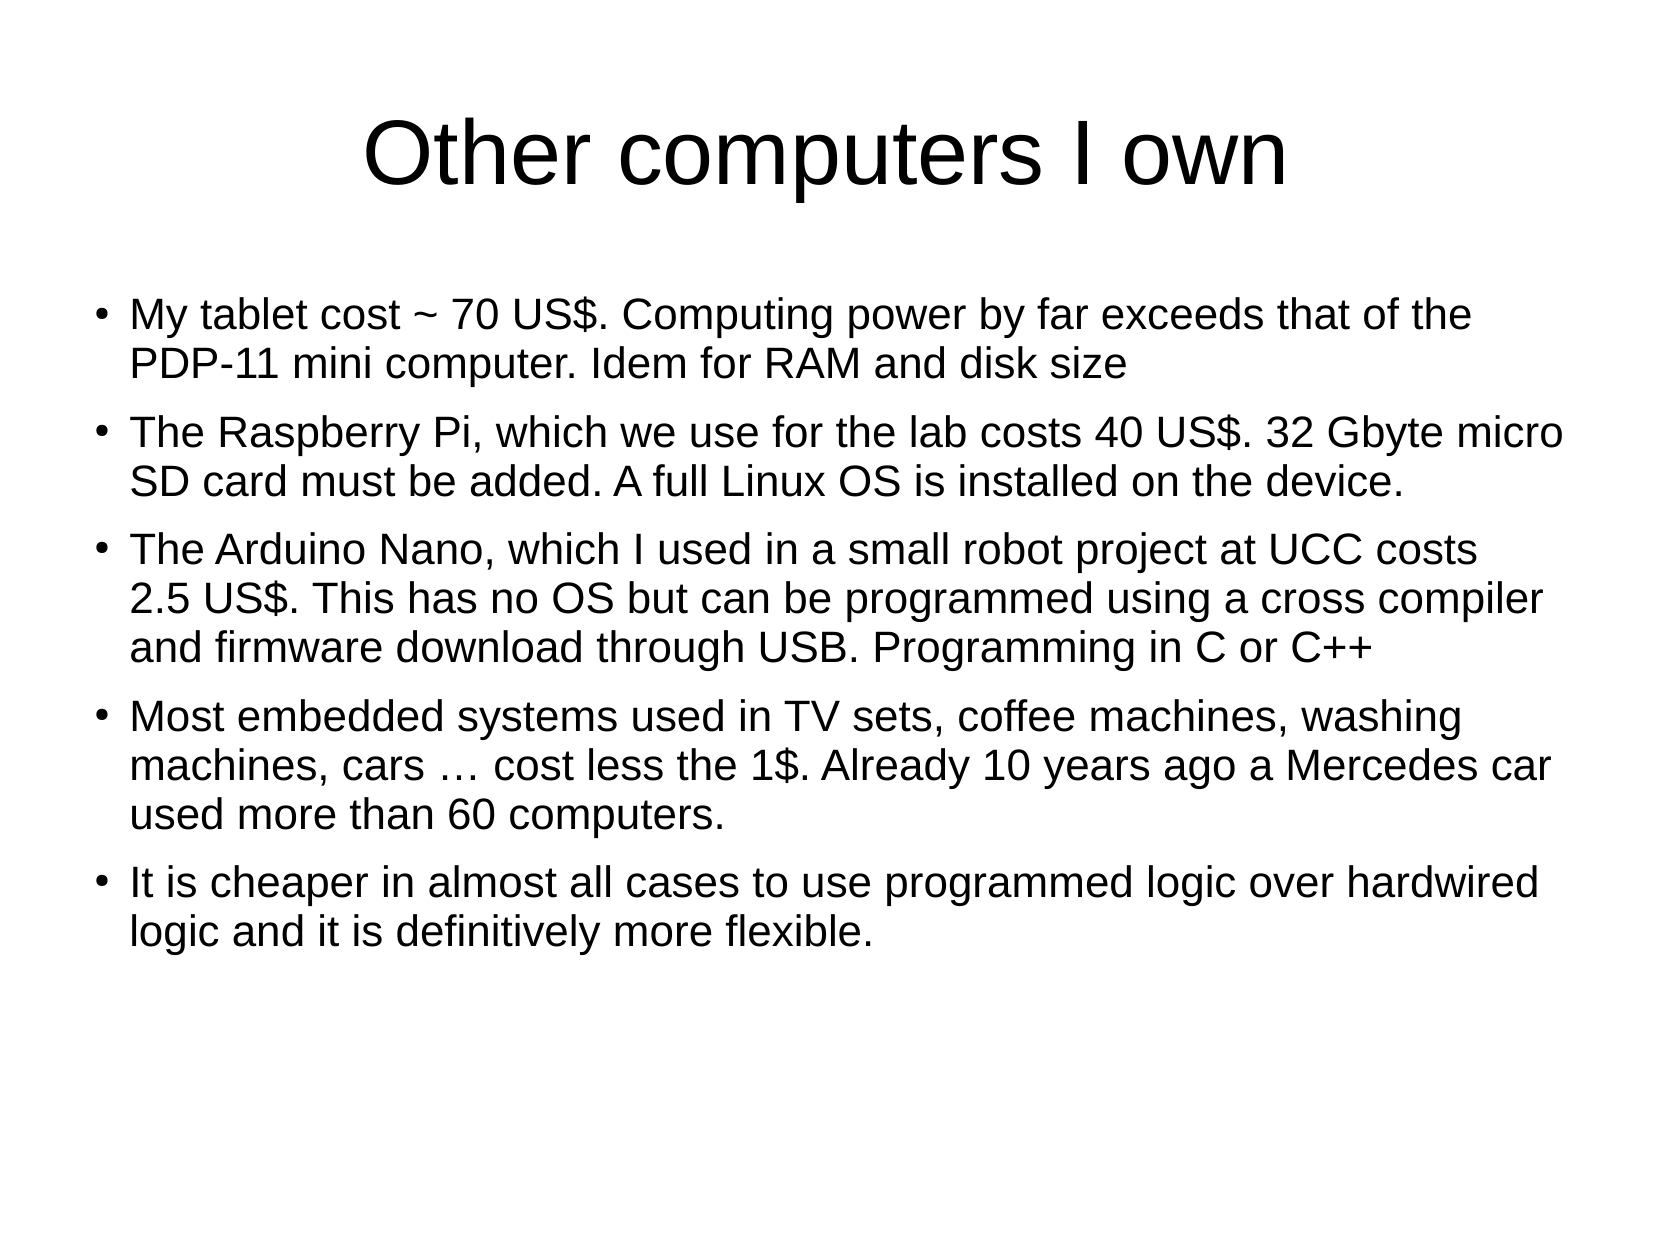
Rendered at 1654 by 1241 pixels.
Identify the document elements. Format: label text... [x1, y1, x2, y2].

list My tablet cost ~ 70 US$. Computing power by far exceeds that of the PDP-11 mini computer. Idem for RAM and disk size The Raspberry Pi, which we use for the lab costs 40 US$. 32 Gbyte micro SD card must be added. A full Linux OS is installed on the device. The Arduino Nano, which I used in a small robot project at UCC costs 2.5 US$. This has no OS but can be programmed using a cross compiler and firmware download through USB. Programming in C or C++ Most embedded systems used in TV sets, coffee machines, washing machines, cars … cost less the 1$. Already 10 years ago a Mercedes car used more than 60 computers. It is cheaper in almost all cases to use programmed logic over hardwired logic and it is definitively more flexible. [82, 290, 1571, 1010]
title Other computers I own [82, 49, 1571, 257]
